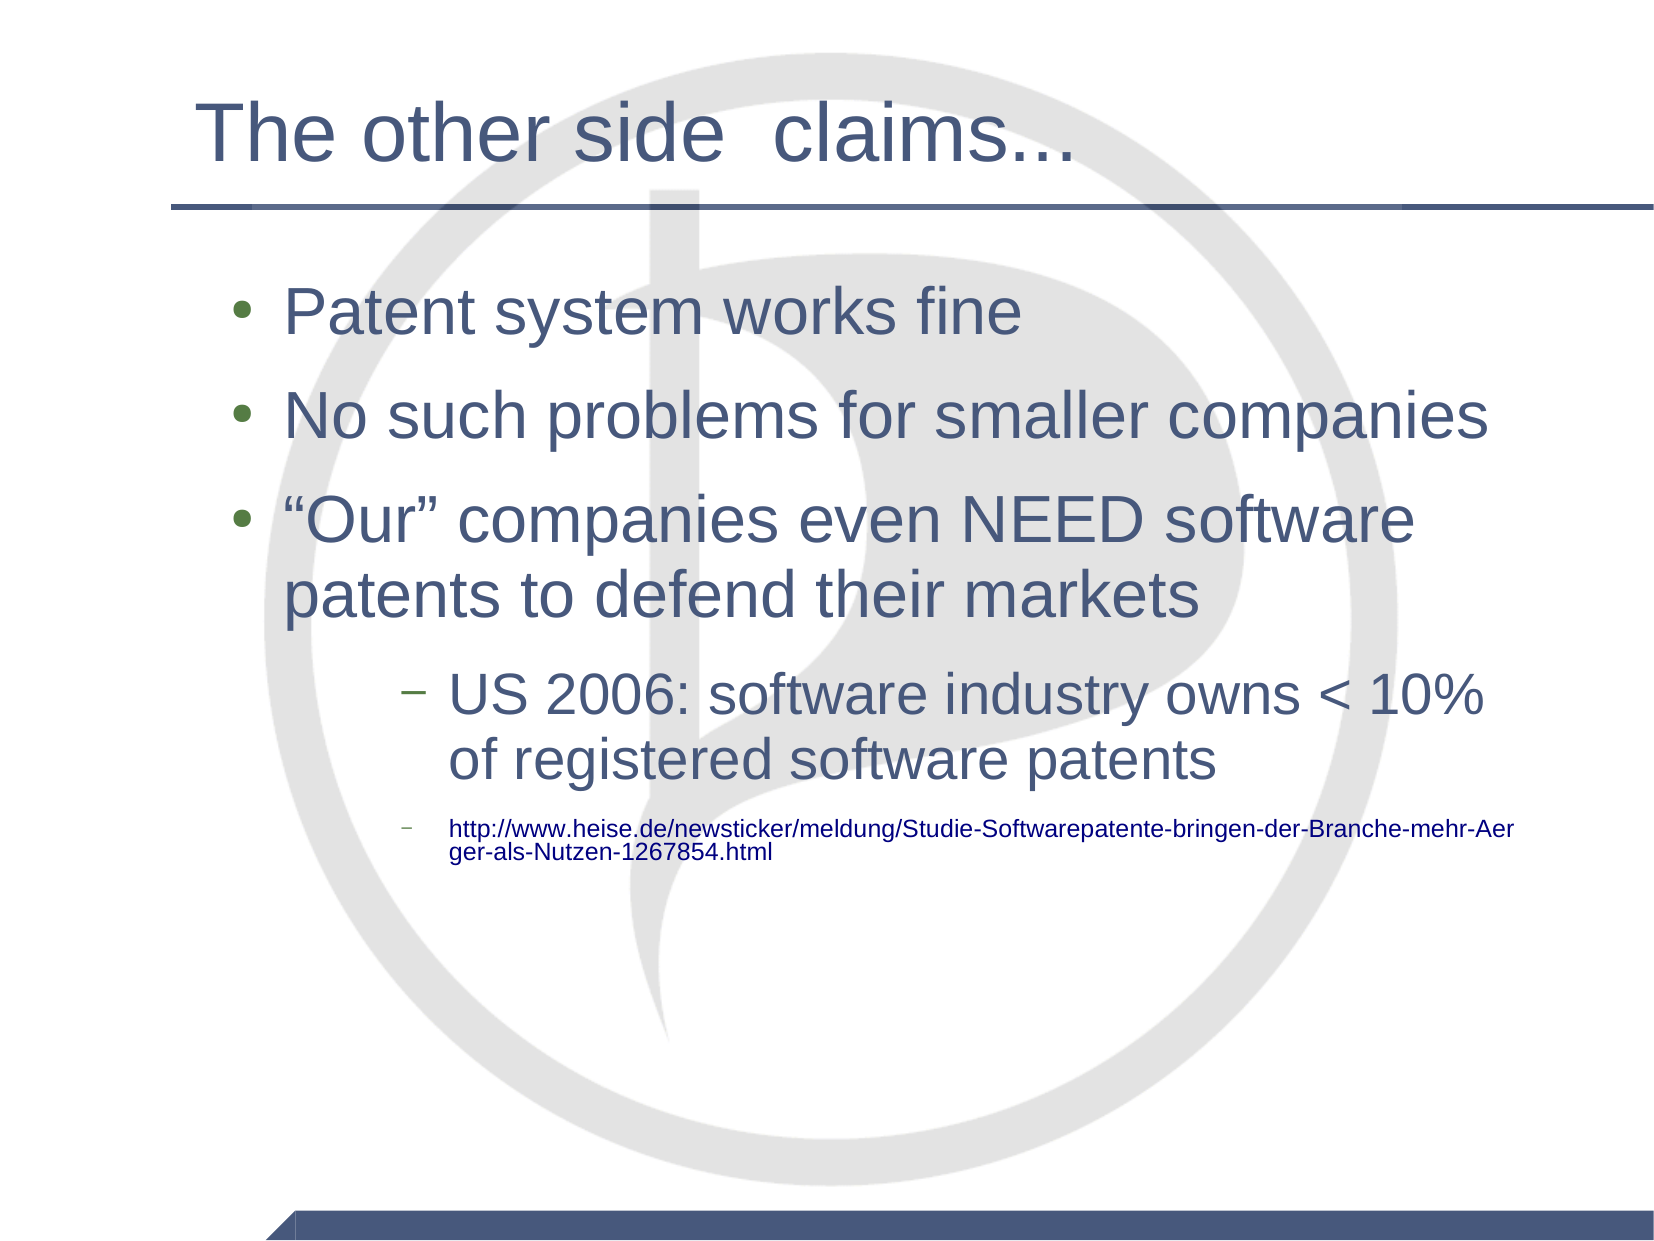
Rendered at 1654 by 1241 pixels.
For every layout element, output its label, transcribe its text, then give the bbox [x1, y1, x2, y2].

list Patent system works fine No such problems for smaller companies “Our” companies even NEED software patents to defend their markets US 2006: software industry owns < 10% of registered software patents http://www.heise.de/newsticker/meldung/Studie-Softwarepatente-bringen-der-Branche-mehr-Aerger-als-Nutzen-1267854.html [212, 274, 1530, 1093]
title The other side claims... [194, 29, 1530, 237]
